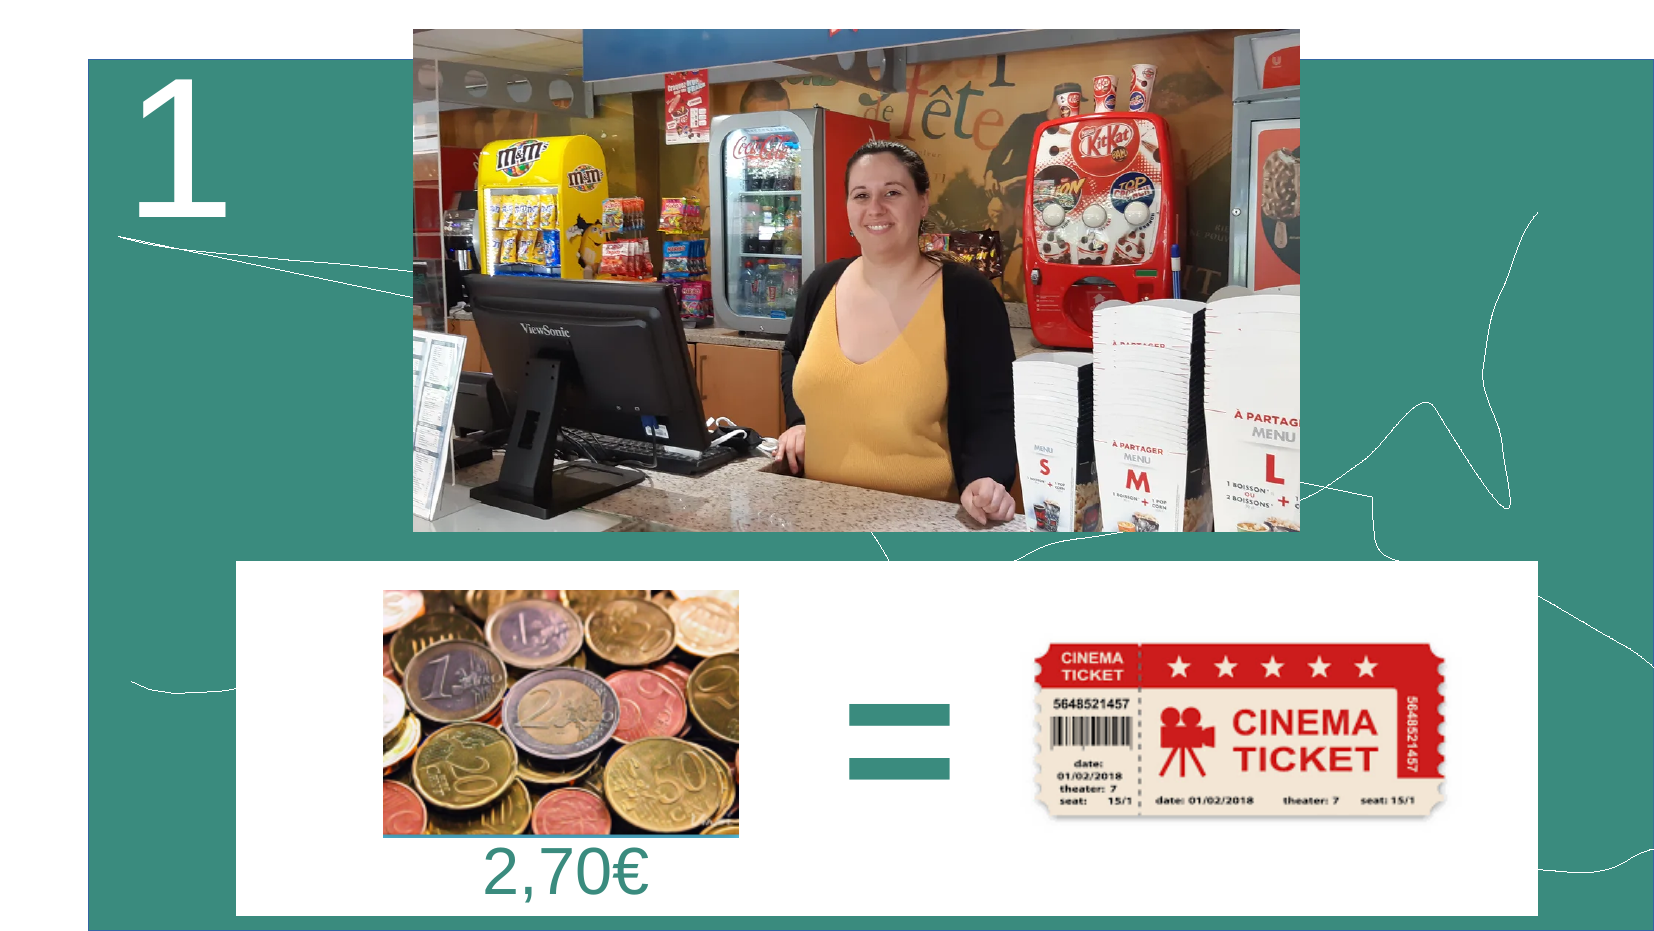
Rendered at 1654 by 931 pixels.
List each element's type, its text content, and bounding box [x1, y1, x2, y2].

text_box = [826, 620, 1063, 859]
text_box [88, 59, 1654, 931]
text_box 2,70€ [468, 826, 794, 917]
picture [383, 590, 739, 838]
text_box 1 [109, 29, 376, 268]
picture [413, 29, 1300, 532]
picture [1002, 572, 1477, 888]
